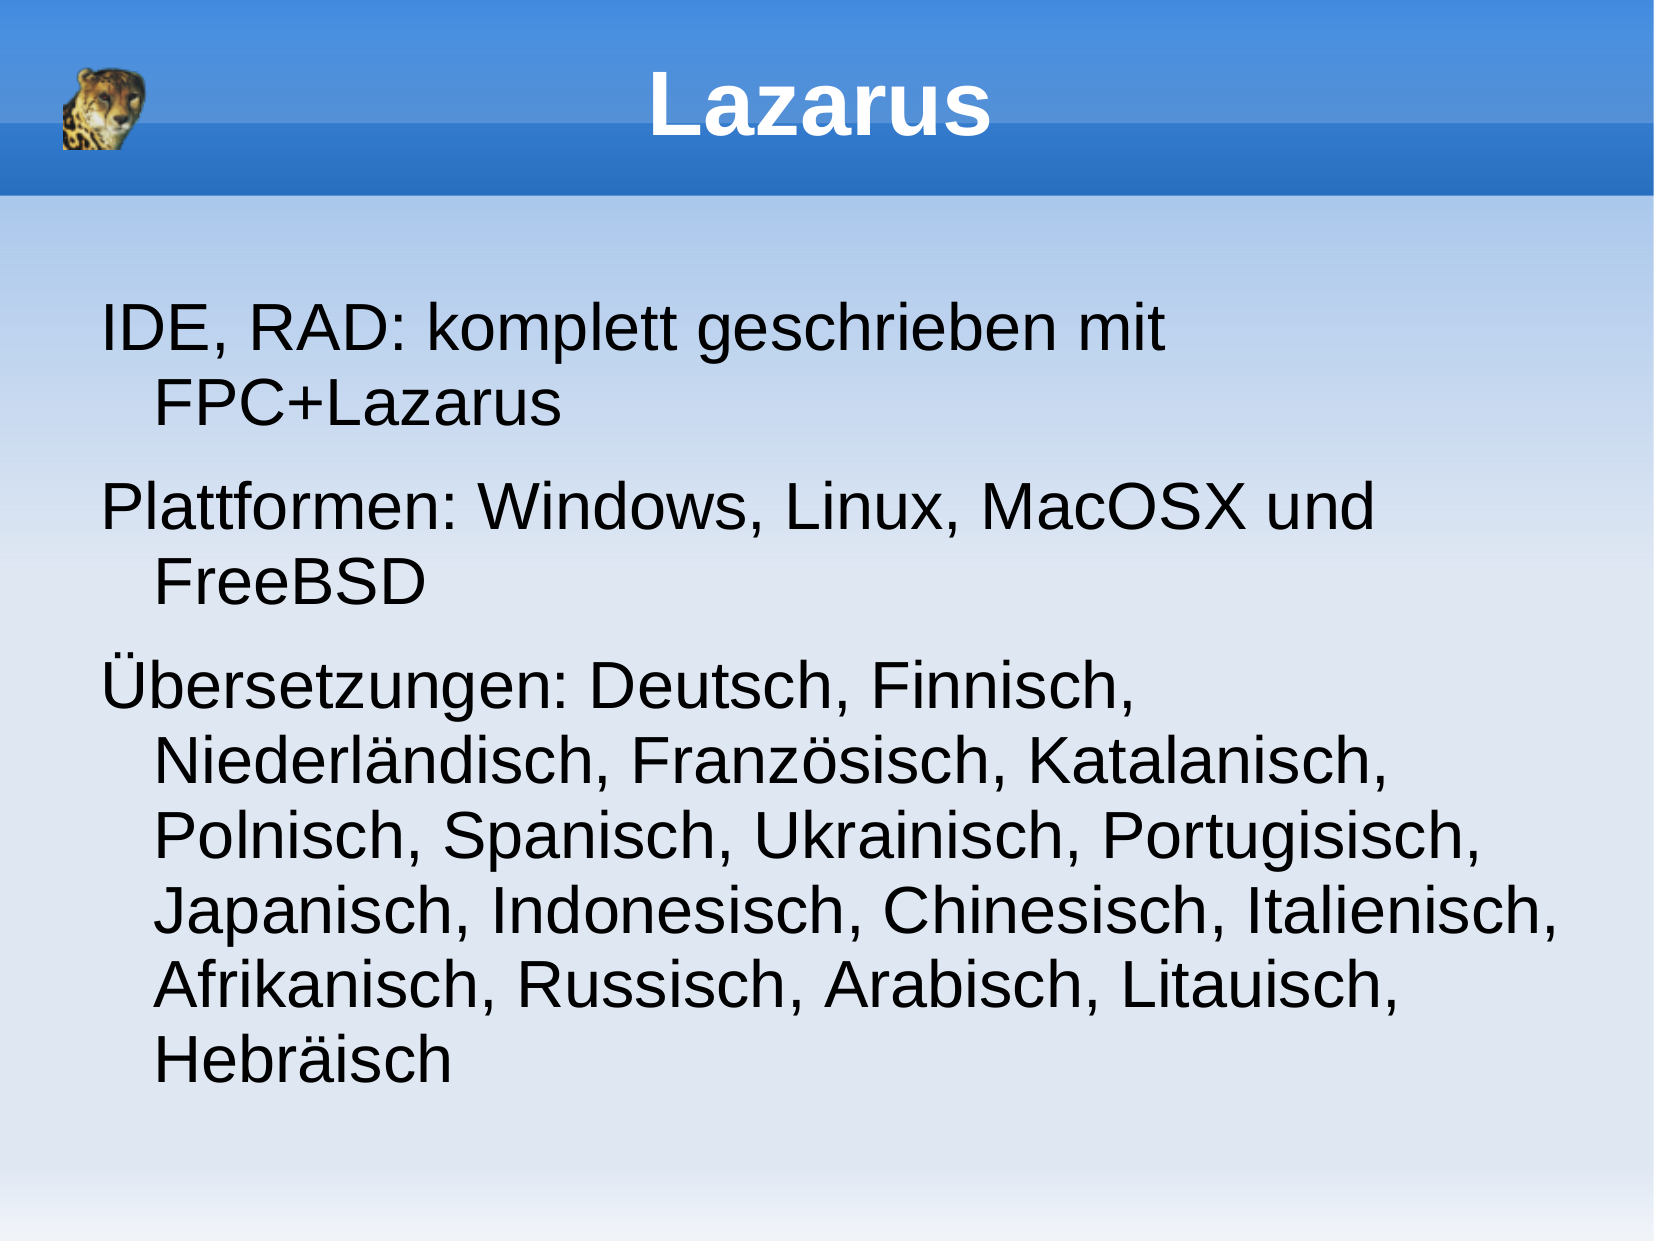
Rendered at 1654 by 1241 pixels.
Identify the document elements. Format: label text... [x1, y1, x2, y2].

list IDE, RAD: komplett geschrieben mit FPC+Lazarus Plattformen: Windows, Linux, MacOSX und FreeBSD Übersetzungen: Deutsch, Finnisch, Niederländisch, Französisch, Katalanisch, Polnisch, Spanisch, Ukrainisch, Portugisisch, Japanisch, Indonesisch, Chinesisch, Italienisch, Afrikanisch, Russisch, Arabisch, Litauisch, Hebräisch [82, 290, 1571, 1097]
picture [0, 0, 1654, 1241]
title Lazarus [76, 7, 1565, 200]
